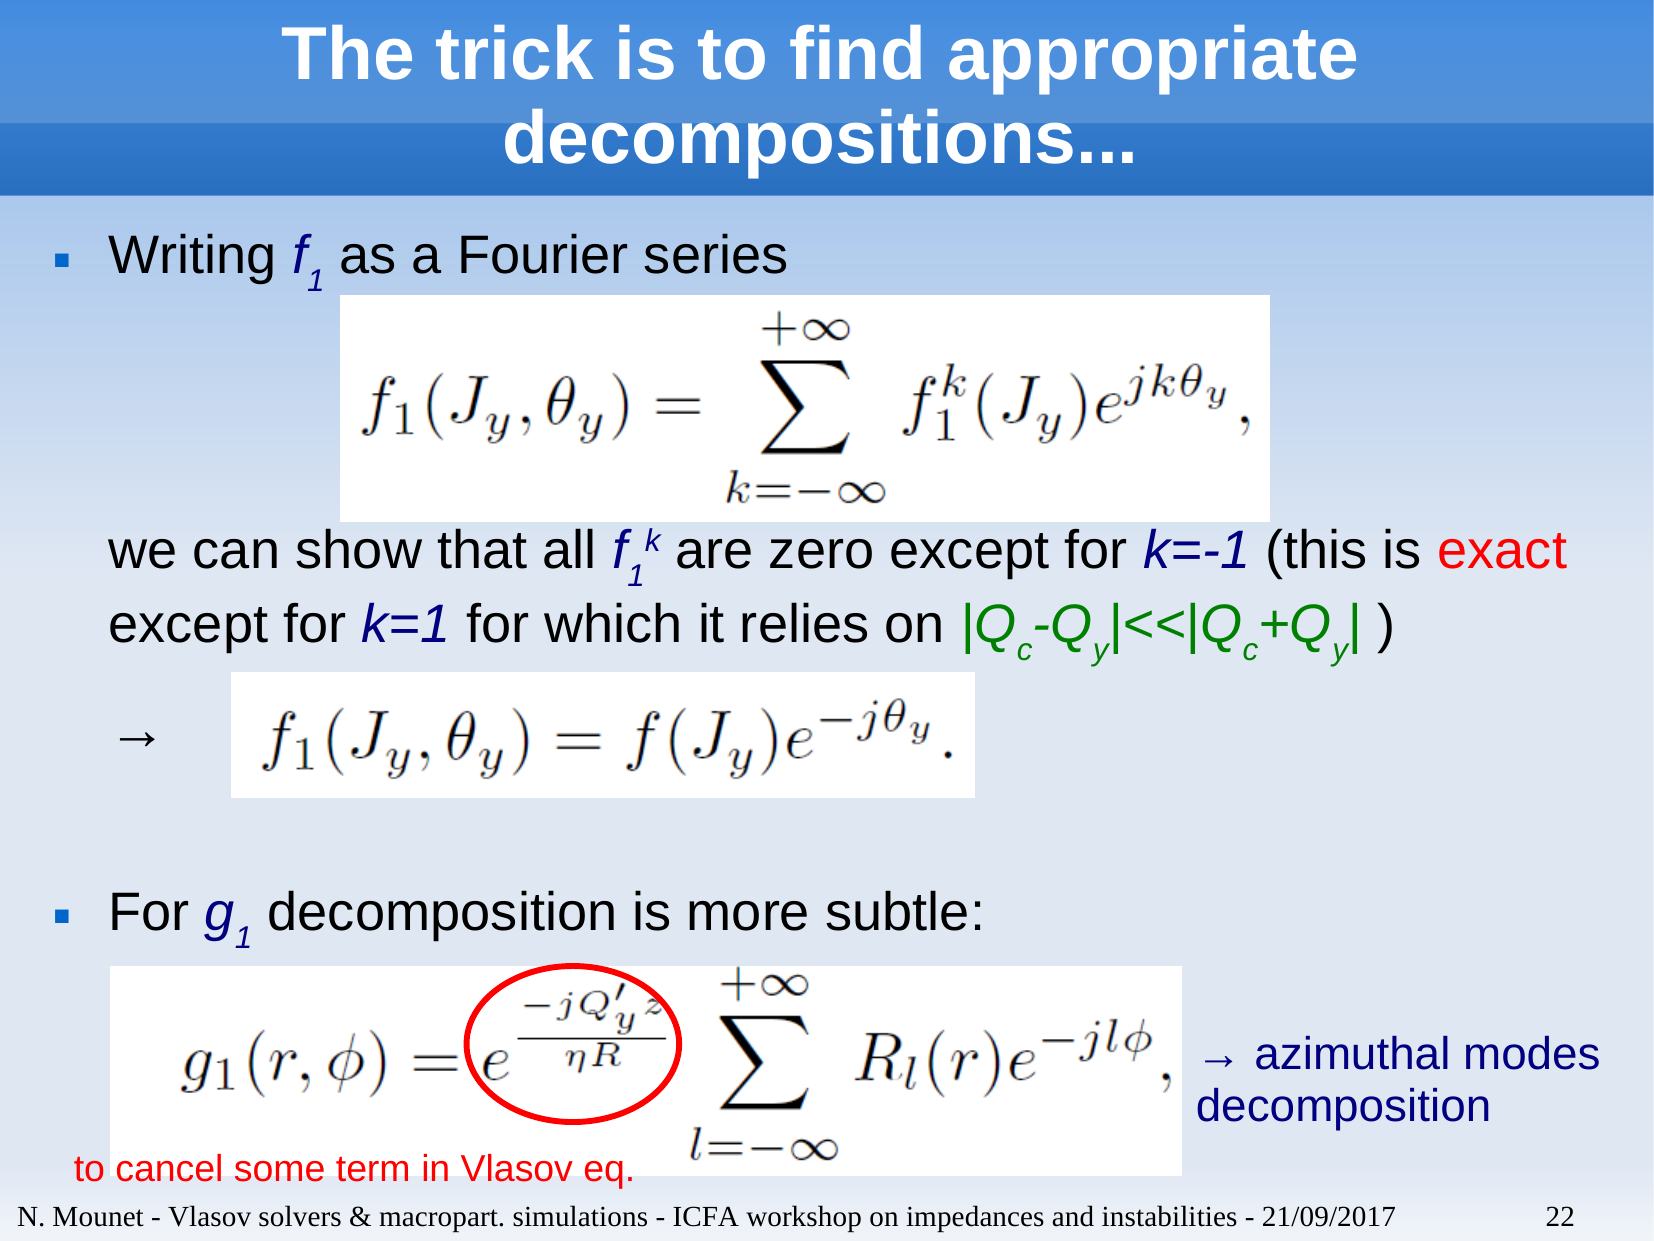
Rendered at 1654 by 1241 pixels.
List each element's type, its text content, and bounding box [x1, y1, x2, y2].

text_box to cancel some term in Vlasov eq. [59, 1139, 680, 1197]
picture [0, 0, 1654, 1241]
list Writing f1 as a Fourier series we can show that all f1k are zero except for k=-1 (this is exact except for k=1 for which it relies on |Qc-Qy|<<|Qc+Qy| ) → For g1 decomposition is more subtle: [37, 225, 1613, 1051]
text_box → azimuthal modes decomposition [1181, 1020, 1625, 1139]
text_box [466, 966, 680, 1123]
title The trick is to find appropriate decompositions... [76, 1, 1565, 189]
